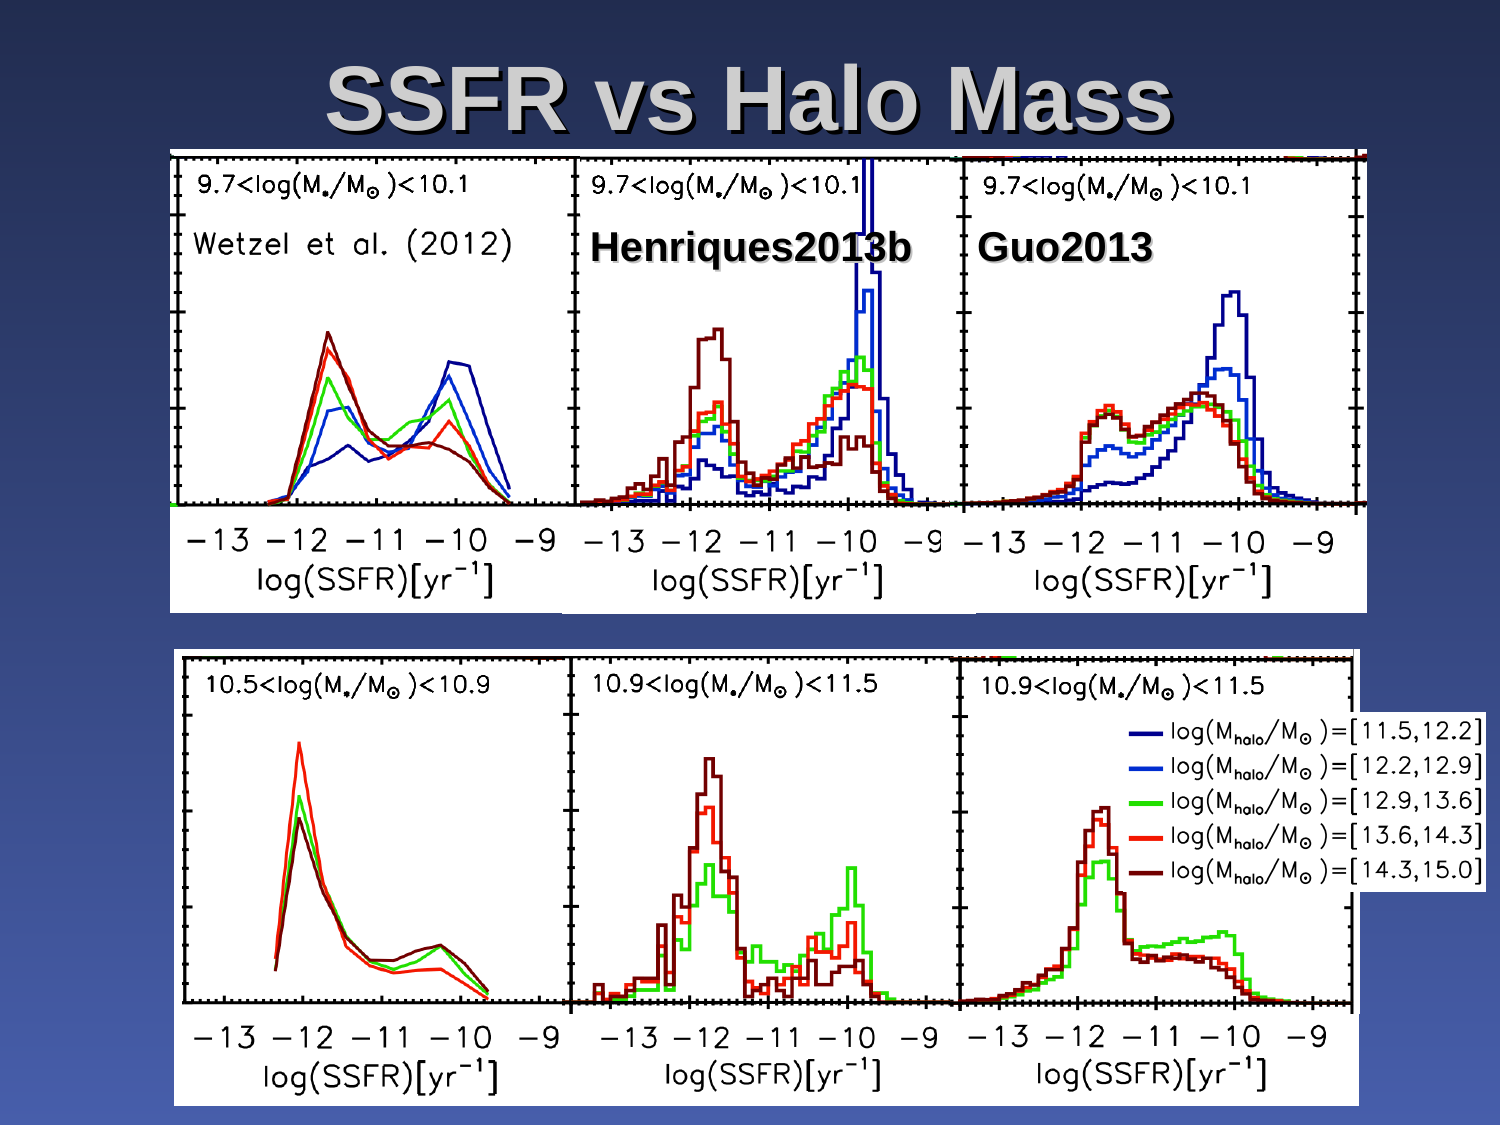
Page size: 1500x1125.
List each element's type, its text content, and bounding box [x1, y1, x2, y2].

text_box Guo2013 [962, 212, 1169, 278]
text_box [174, 149, 1351, 156]
title SSFR vs Halo Mass [0, 0, 1500, 188]
picture [170, 149, 1367, 614]
text_box [174, 650, 1352, 1007]
picture [174, 649, 1486, 1106]
text_box Henriques2013b [574, 212, 928, 278]
